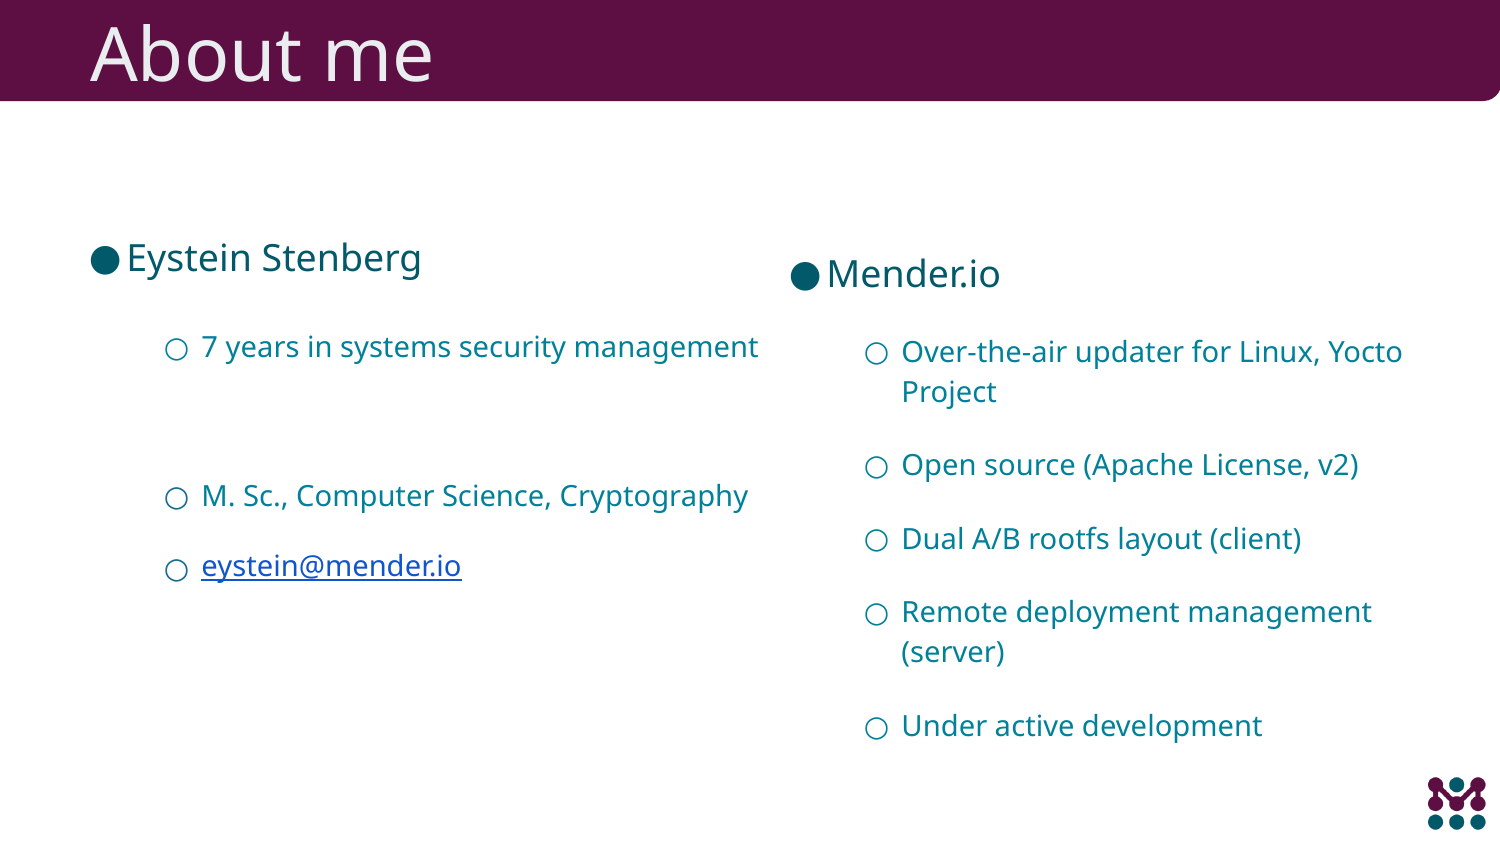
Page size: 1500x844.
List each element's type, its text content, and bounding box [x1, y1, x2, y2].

title About me [75, 0, 1425, 112]
list Eystein Stenberg 7 years in systems security management M. Sc., Computer Science, Cryptography eystein@mender.io [36, 218, 778, 650]
text_box Mender.io Over-the-air updater for Linux, Yocto Project Open source (Apache License, v2) Dual A/B rootfs layout (client) Remote deployment management (server) Under active development [736, 227, 1492, 629]
picture [1413, 762, 1500, 844]
